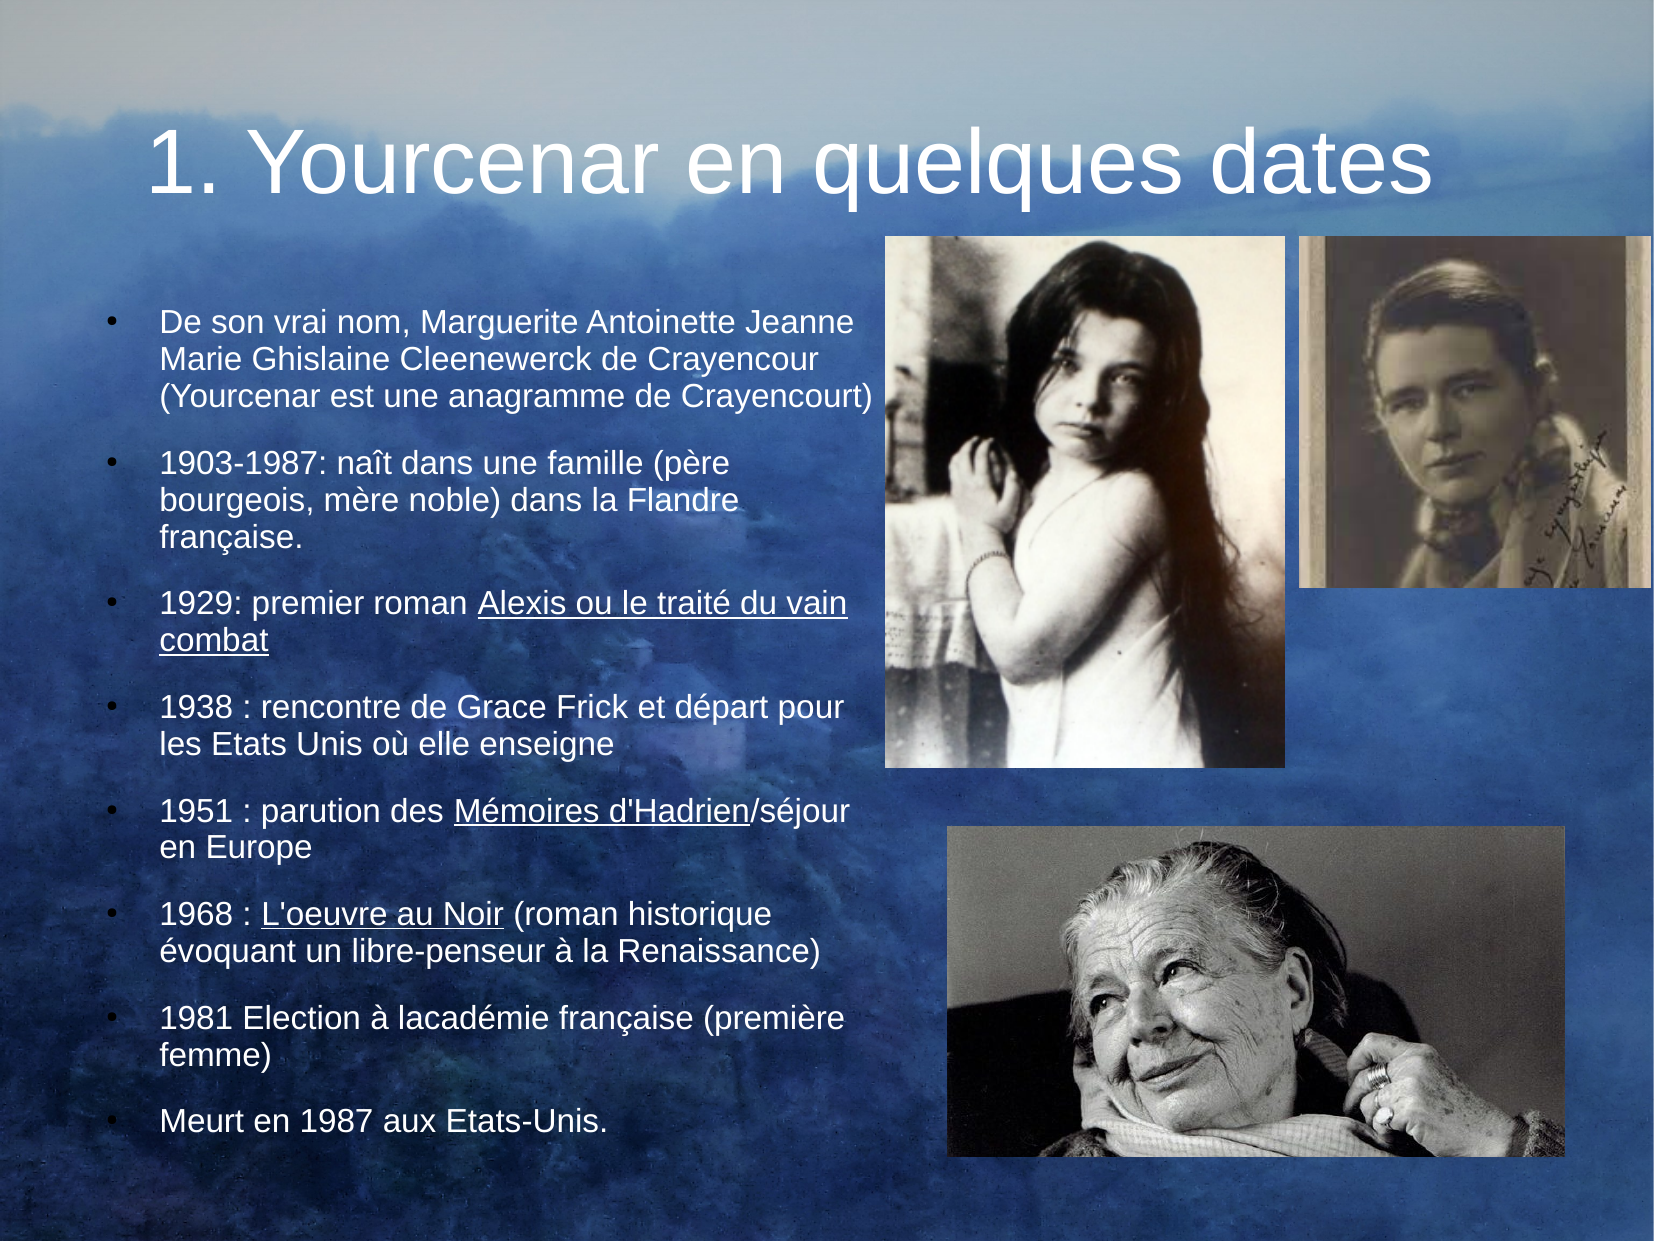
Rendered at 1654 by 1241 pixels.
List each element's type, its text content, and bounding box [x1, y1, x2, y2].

list De son vrai nom, Marguerite Antoinette Jeanne Marie Ghislaine Cleenewerck de Crayencour (Yourcenar est une anagramme de Crayencourt) 1903-1987: naît dans une famille (père bourgeois, mère noble) dans la Flandre française. 1929: premier roman Alexis ou le traité du vain combat 1938 : rencontre de Grace Frick et départ pour les Etats Unis où elle enseigne 1951 : parution des Mémoires d'Hadrien/séjour en Europe 1968 : L'oeuvre au Noir (roman historique évoquant un libre-penseur à la Renaissance) 1981 Election à lacadémie française (première femme) Meurt en 1987 aux Etats-Unis. [88, 303, 886, 1150]
title 1. Yourcenar en quelques dates [59, 58, 1548, 266]
picture [0, 0, 1654, 1241]
